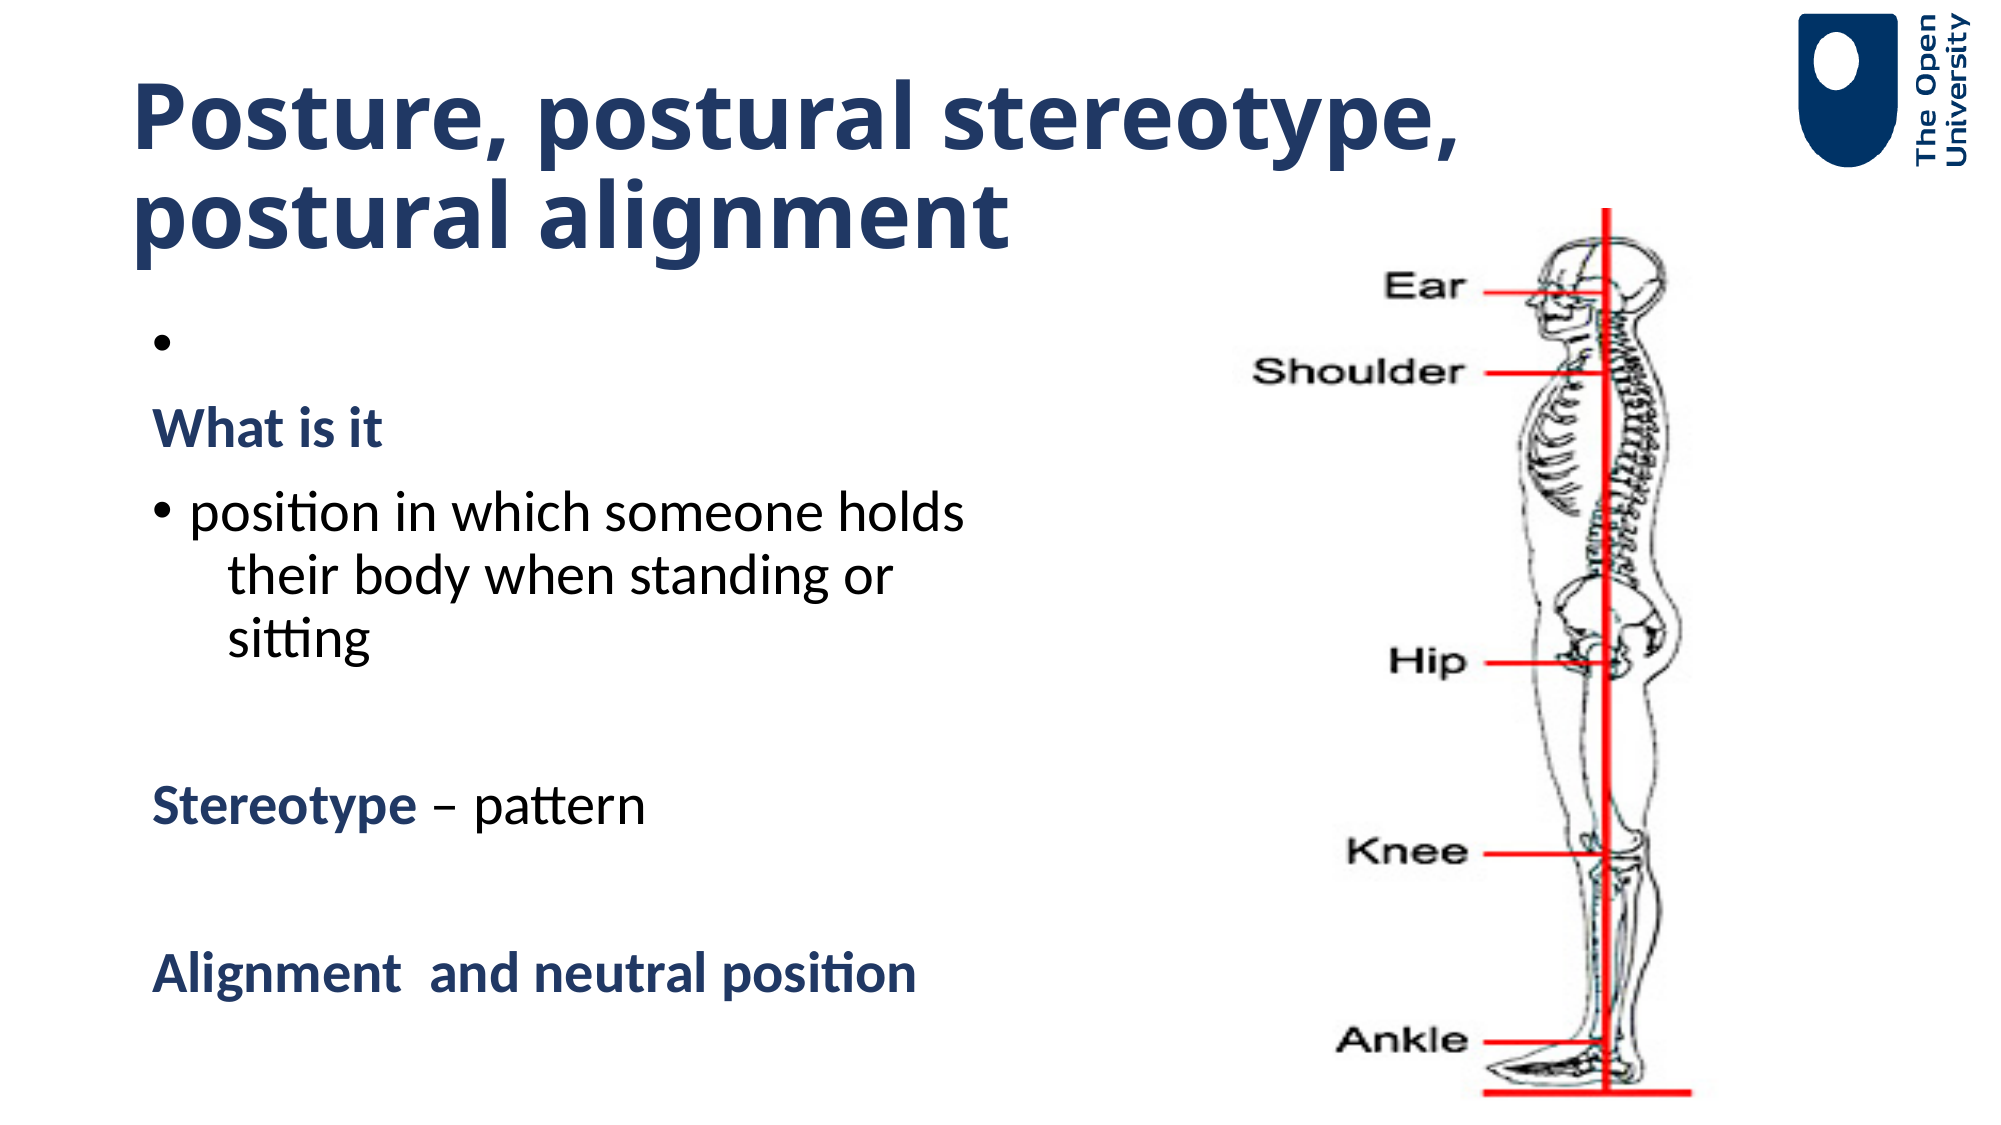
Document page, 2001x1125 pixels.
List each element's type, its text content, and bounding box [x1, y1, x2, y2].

picture [1797, 10, 1971, 170]
list What is it position in which someone holds their body when standing or sitting Stereotype – pattern Alignment and neutral position [137, 299, 1061, 1014]
title Posture, postural stereotype, postural alignment [115, 60, 1841, 278]
picture [1232, 208, 1798, 1105]
